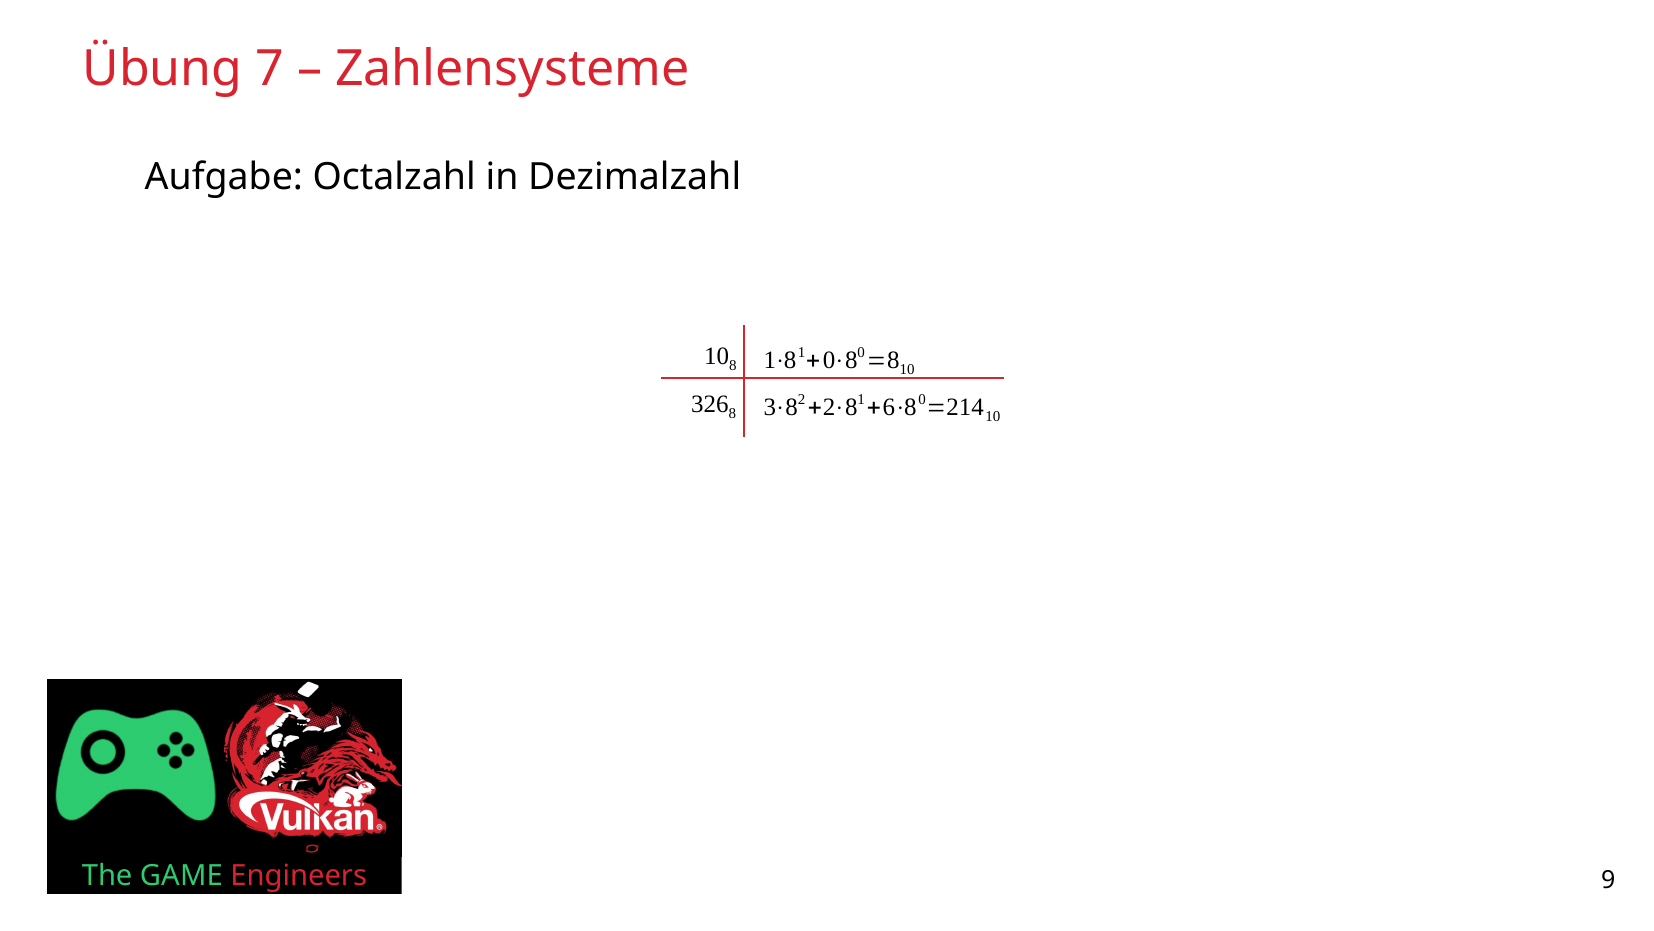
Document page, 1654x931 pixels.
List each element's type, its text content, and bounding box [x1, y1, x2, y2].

chart [697, 342, 744, 374]
chart [685, 390, 744, 423]
picture [47, 679, 402, 857]
chart [757, 343, 922, 378]
title Übung 7 – Zahlensysteme [82, 36, 1571, 96]
text_box Aufgabe: Octalzahl in Dezimalzahl [129, 141, 1489, 245]
chart [757, 390, 1007, 426]
